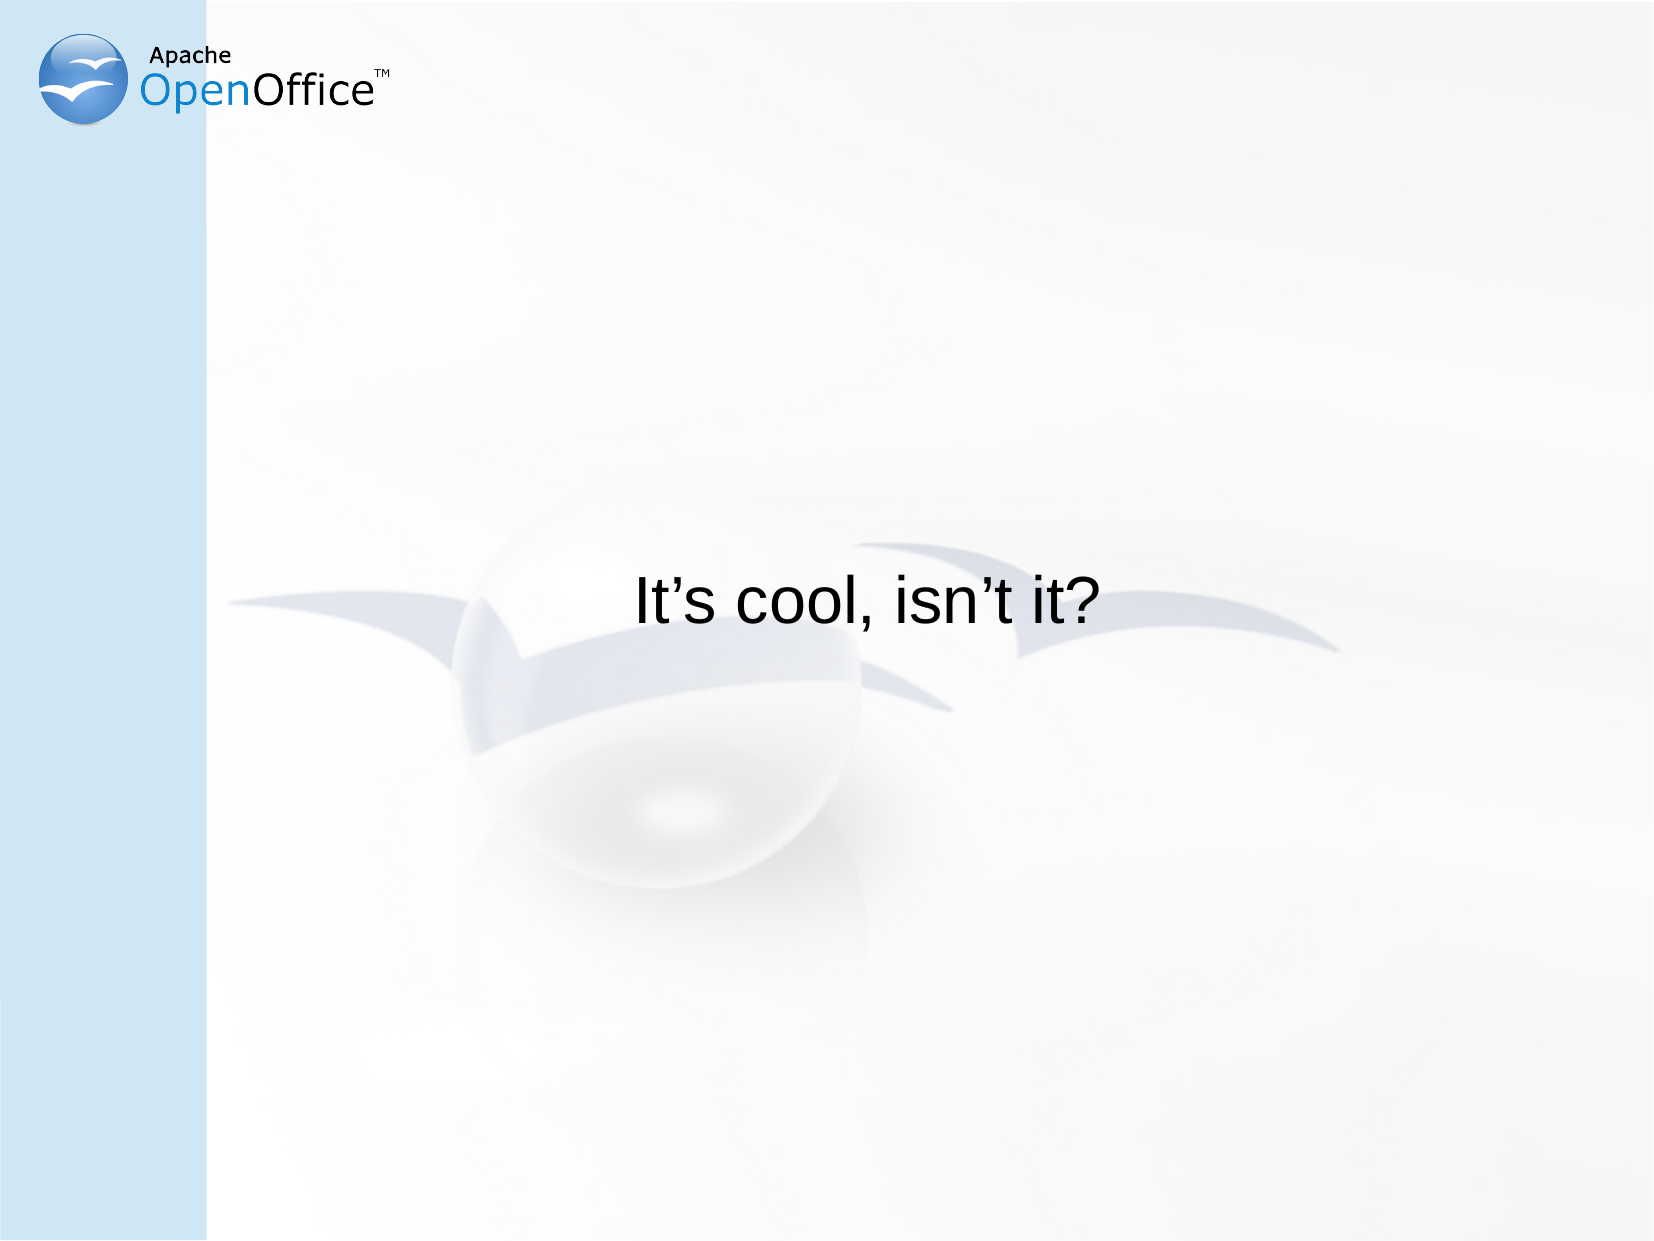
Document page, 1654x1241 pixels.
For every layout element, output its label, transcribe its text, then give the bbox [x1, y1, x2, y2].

picture [35, 2, 1654, 1241]
subtitle It’s cool, isn’t it? [165, 108, 1571, 1168]
